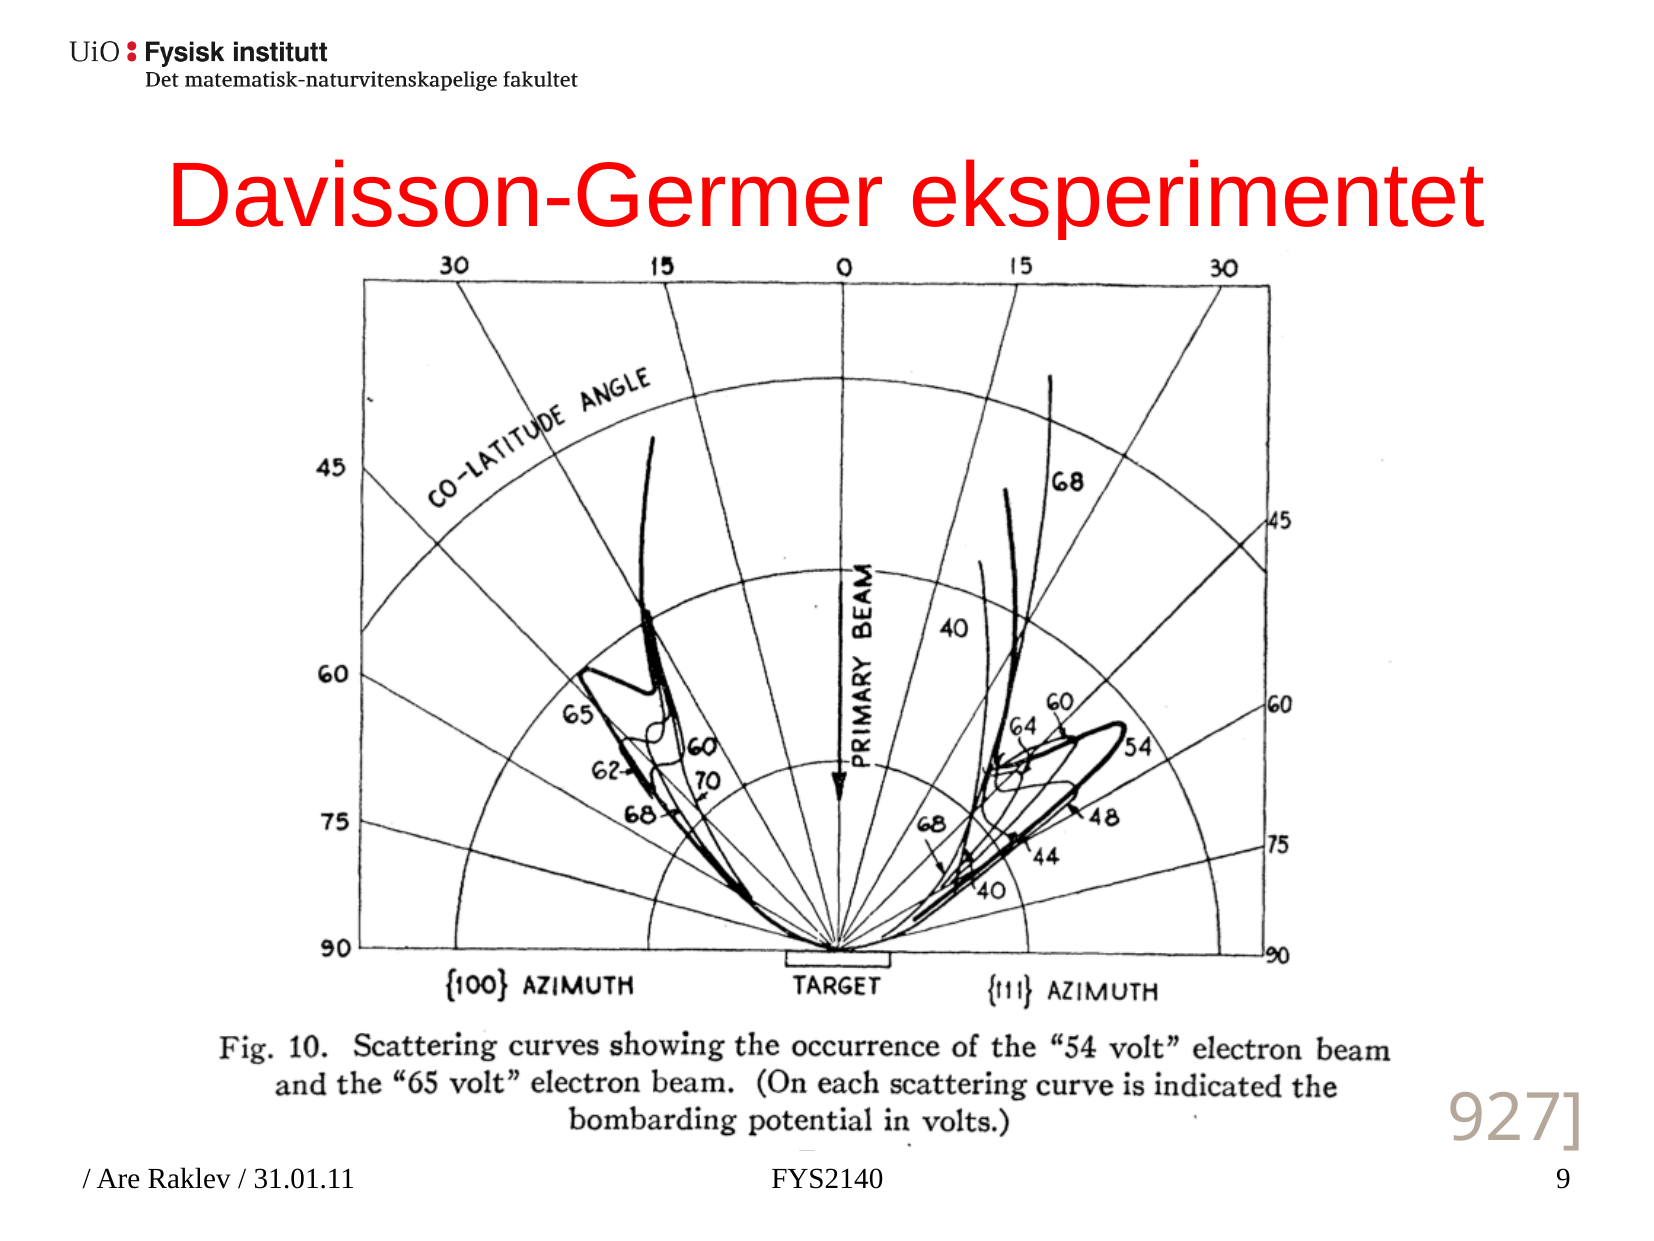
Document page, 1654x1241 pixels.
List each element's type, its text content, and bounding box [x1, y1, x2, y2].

picture [68, 37, 581, 93]
picture [180, 240, 1447, 1150]
title Davisson-Germer eksperimentet [82, 90, 1571, 298]
text_box [Davidson, Germer, 1927] [756, 1061, 1570, 1152]
